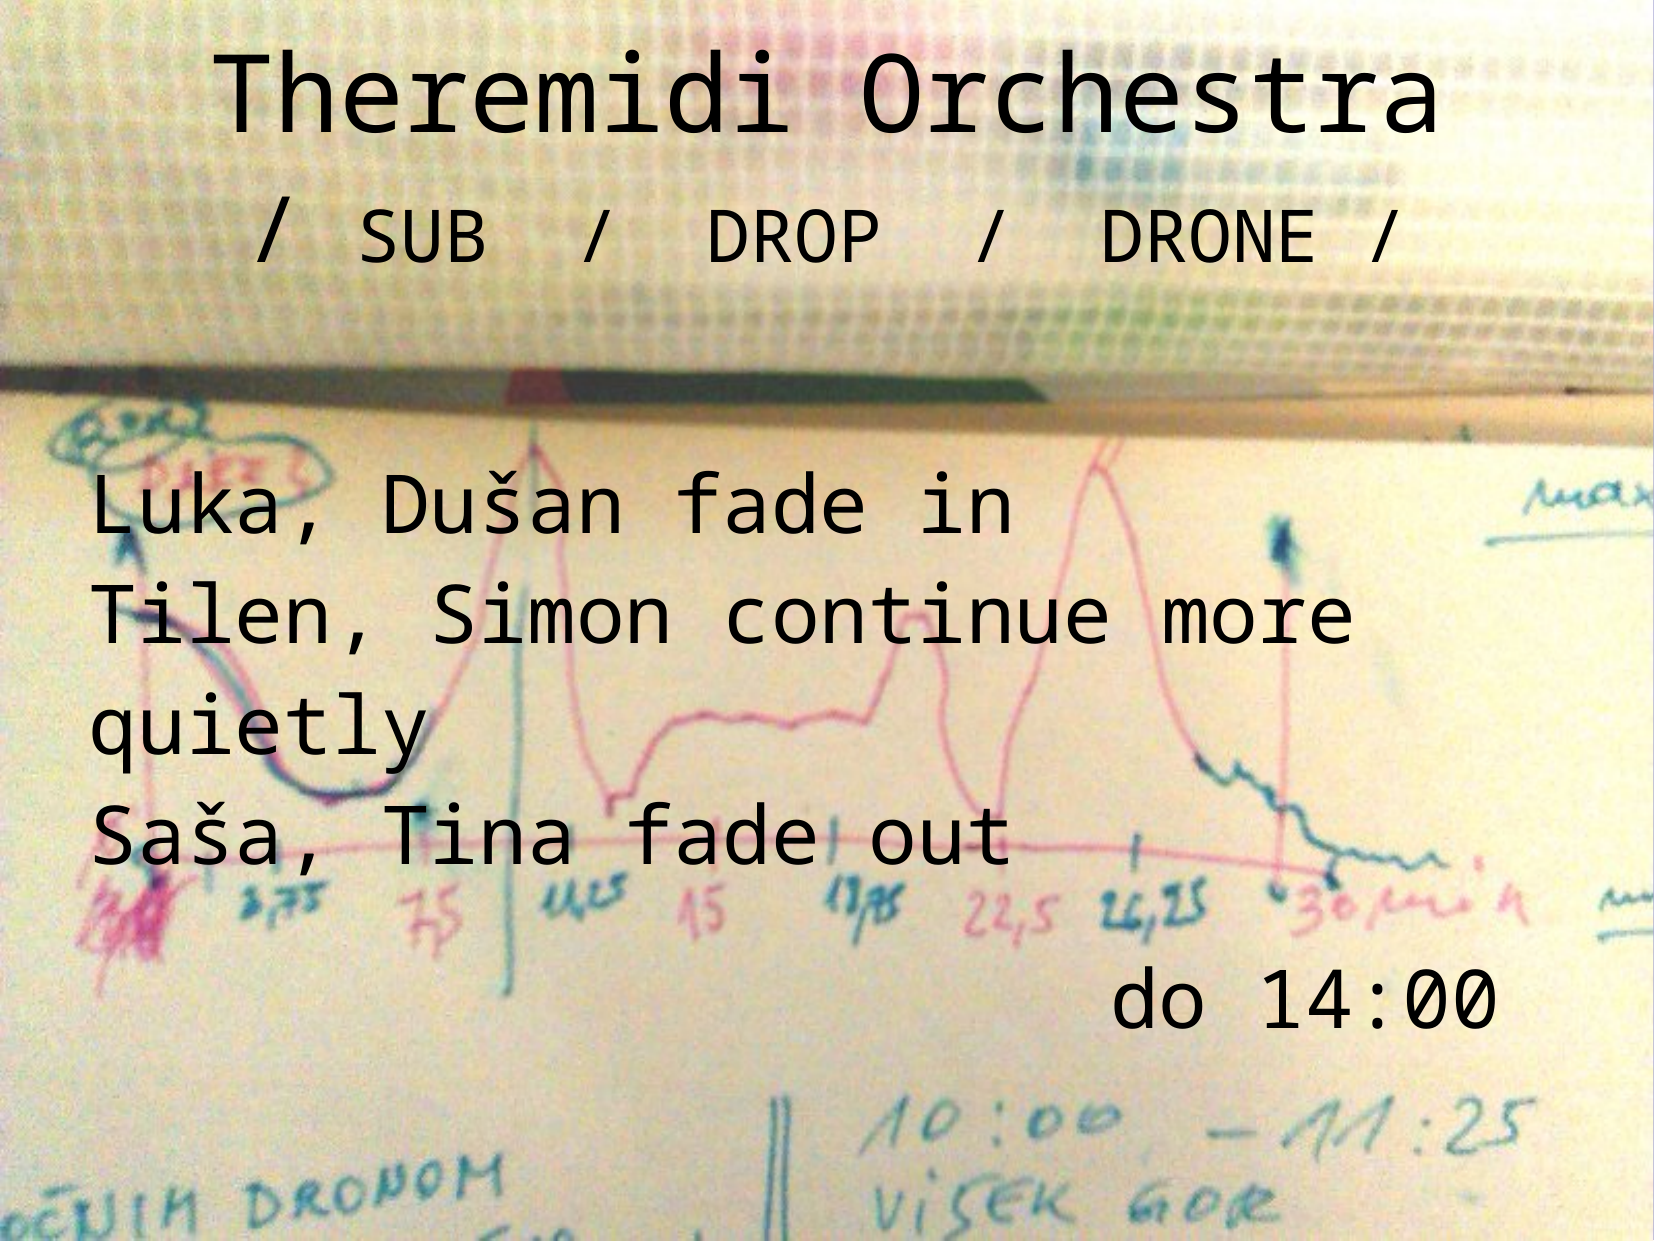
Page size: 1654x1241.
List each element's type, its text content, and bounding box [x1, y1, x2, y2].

picture [0, 0, 1654, 1241]
text_box Luka, Dušan fade in Tilen, Simon continue more quietly Saša, Tina fade out [88, 272, 1566, 1063]
title Theremidi Orchestra / SUB / DROP / DRONE / [82, 46, 1571, 260]
text_box do 14:00 [1110, 900, 1620, 1096]
